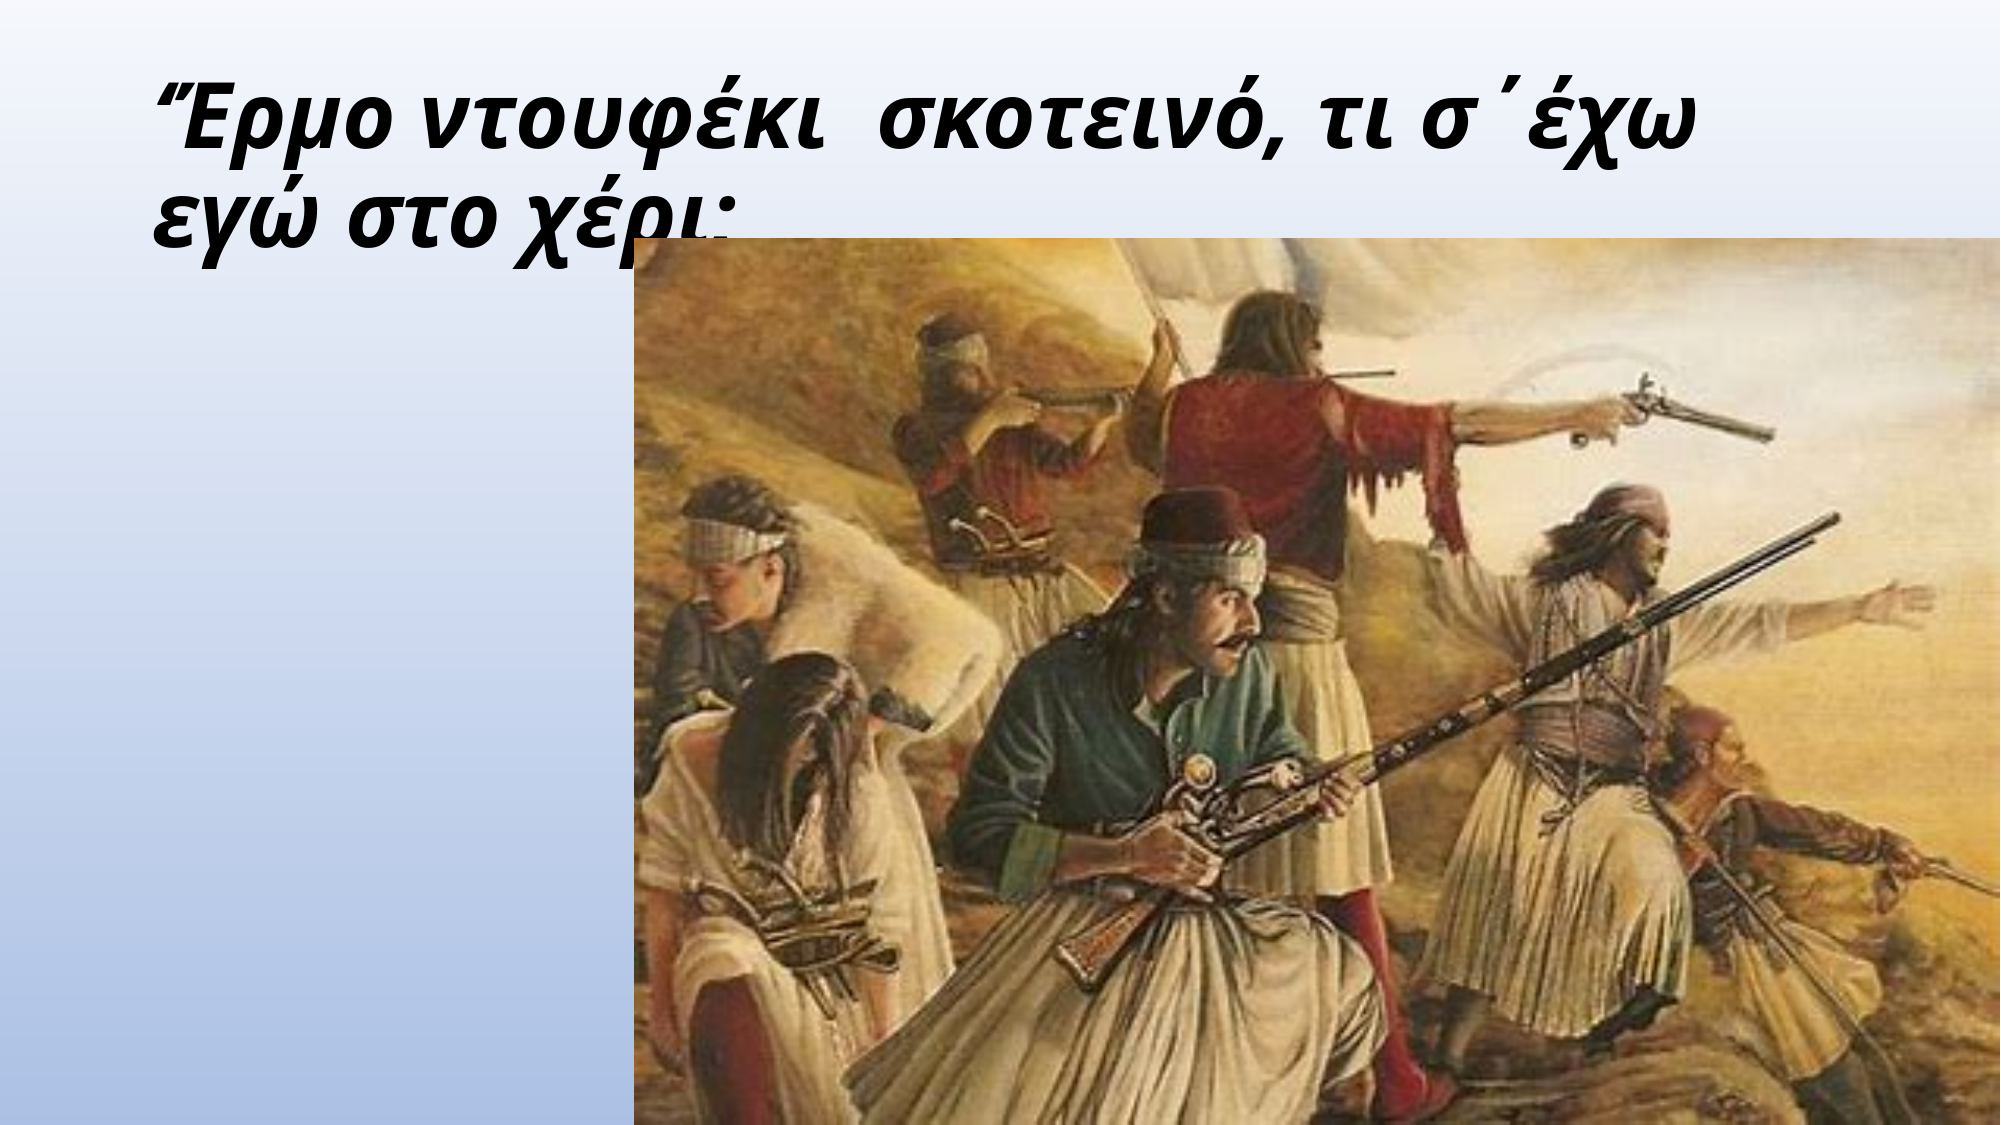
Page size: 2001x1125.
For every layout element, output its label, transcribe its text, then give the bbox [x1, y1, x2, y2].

title ‘Έρμο ντουφέκι σκοτεινό, τι σ΄έχω εγώ στο χέρι; [137, 59, 1863, 278]
picture [634, 238, 2000, 1125]
